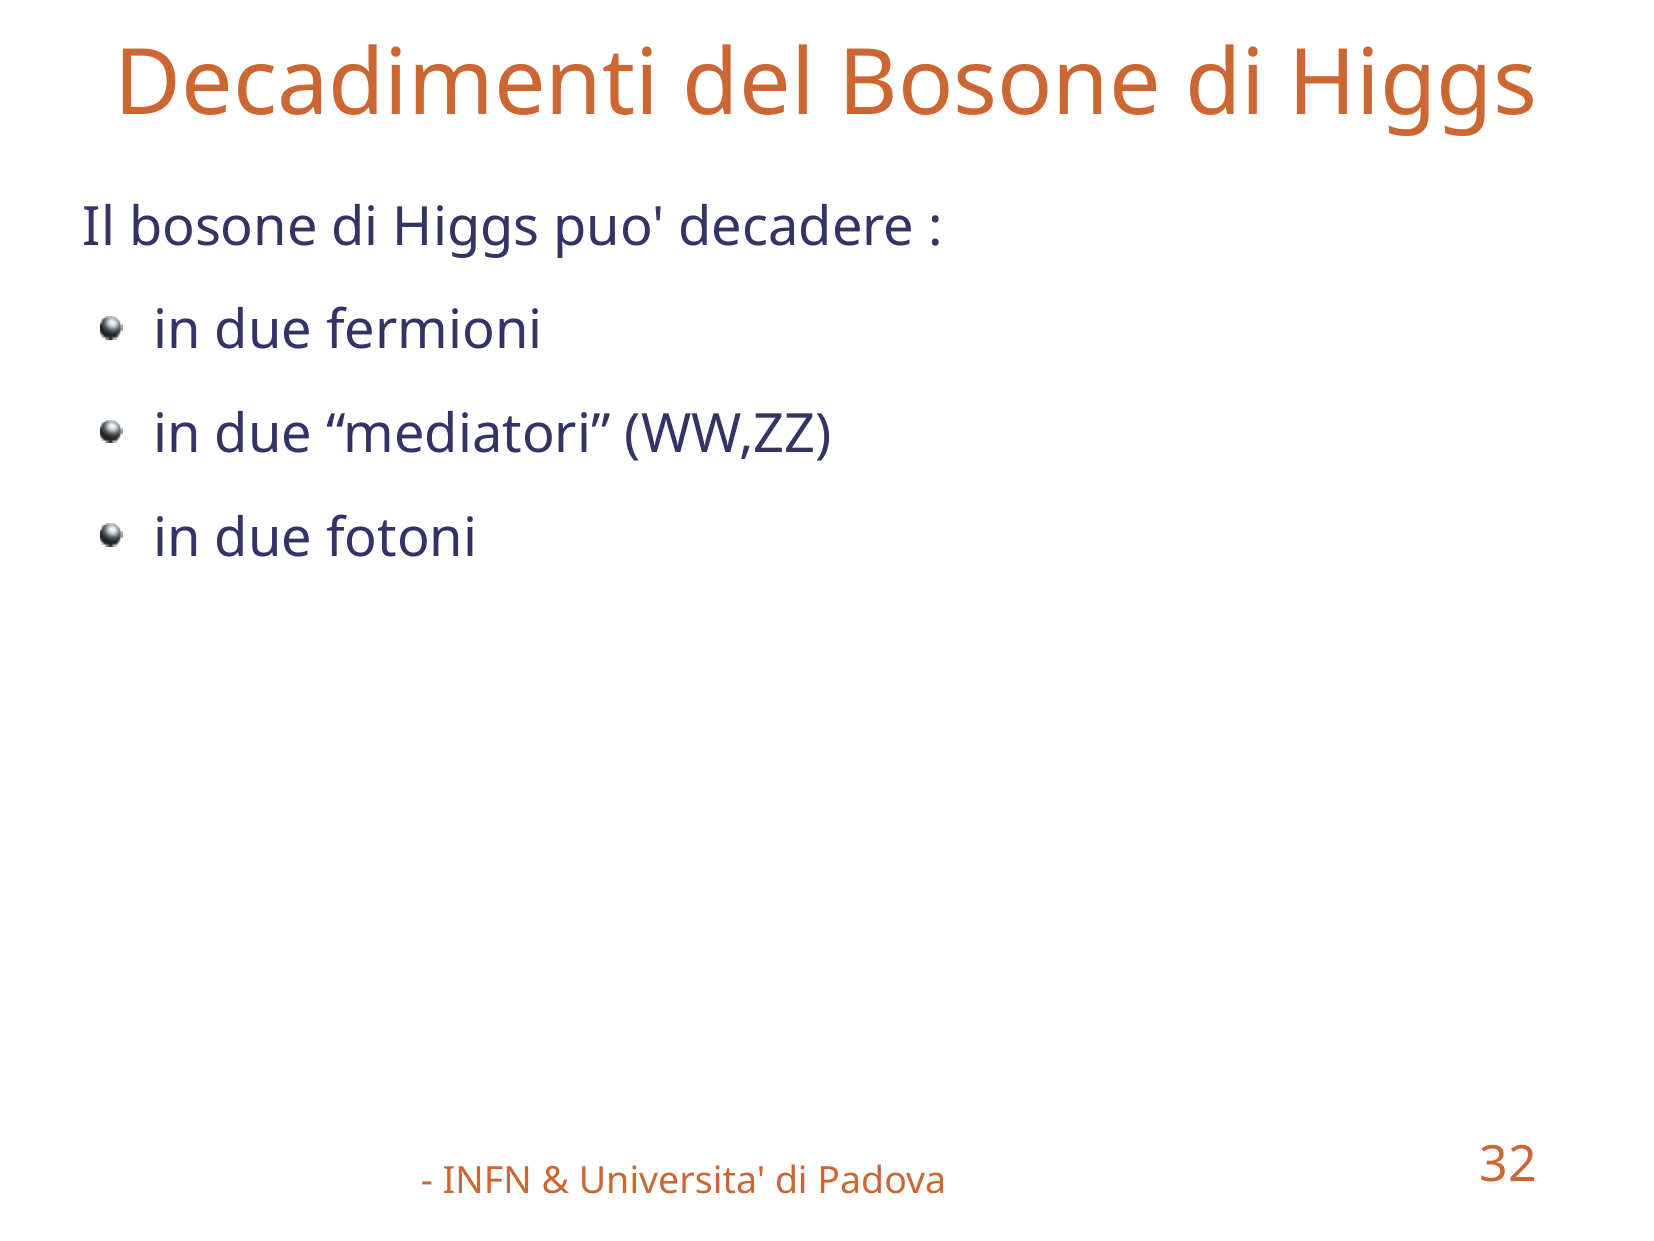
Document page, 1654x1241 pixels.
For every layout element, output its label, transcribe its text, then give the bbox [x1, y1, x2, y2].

title Decadimenti del Bosone di Higgs [41, 10, 1613, 148]
list Il bosone di Higgs puo' decadere : in due fermioni in due “mediatori” (WW,ZZ) in due fotoni [82, 187, 1571, 1094]
